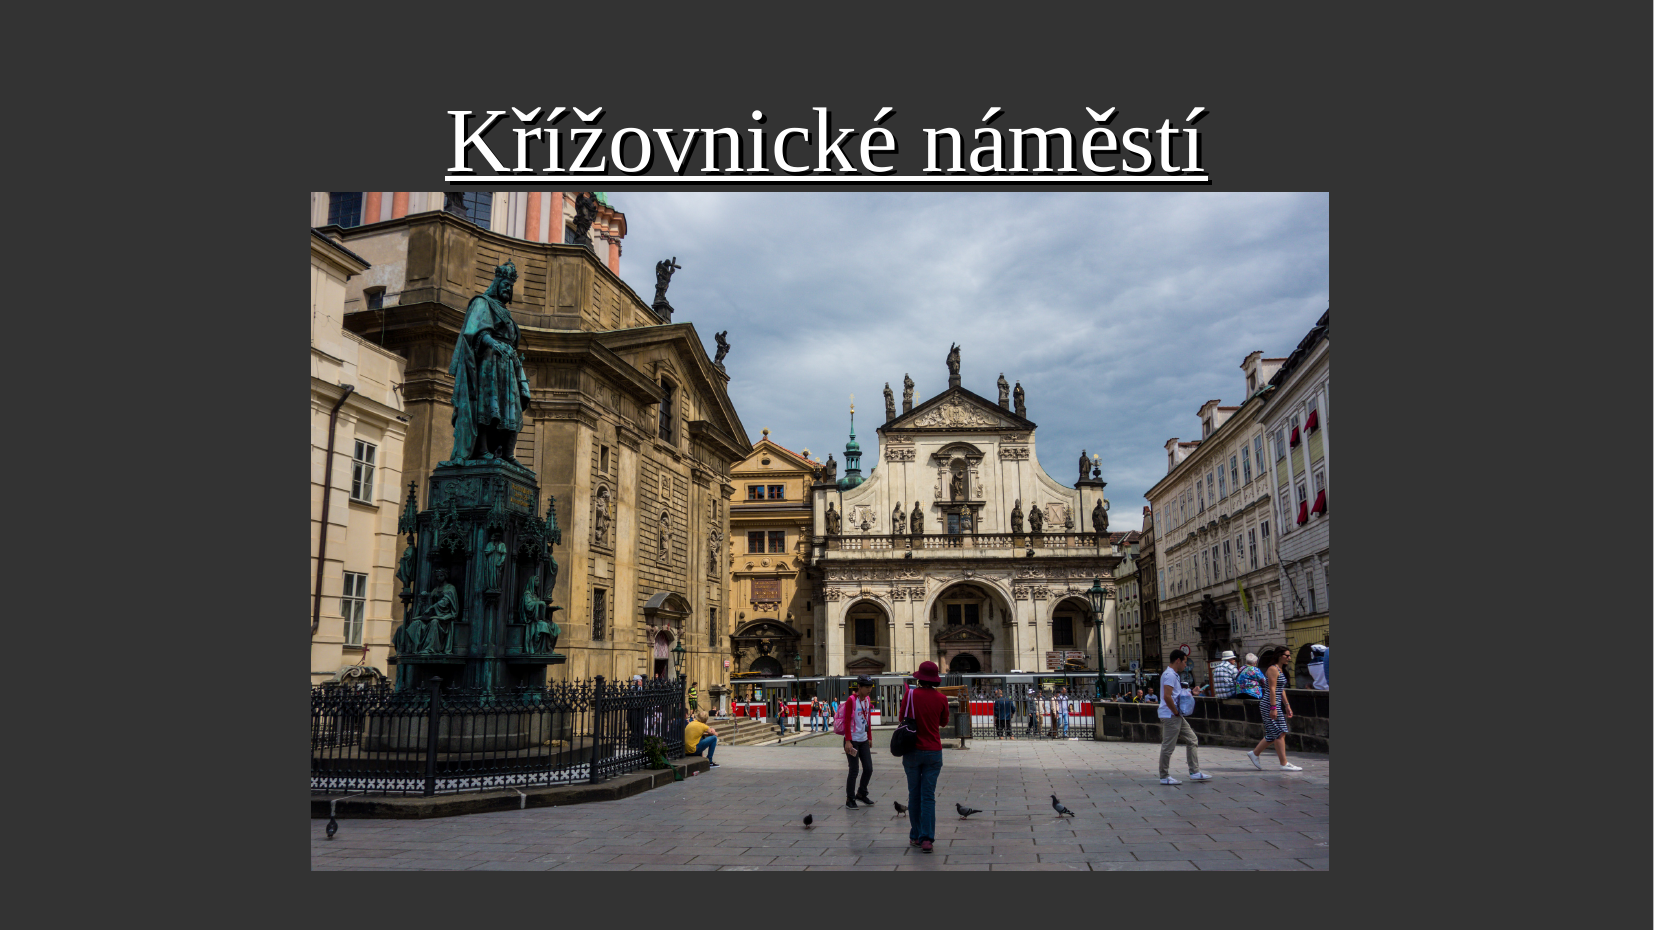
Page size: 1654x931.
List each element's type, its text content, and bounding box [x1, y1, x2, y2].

title Křížovnické náměstí [82, 37, 1571, 193]
picture [311, 192, 1329, 871]
